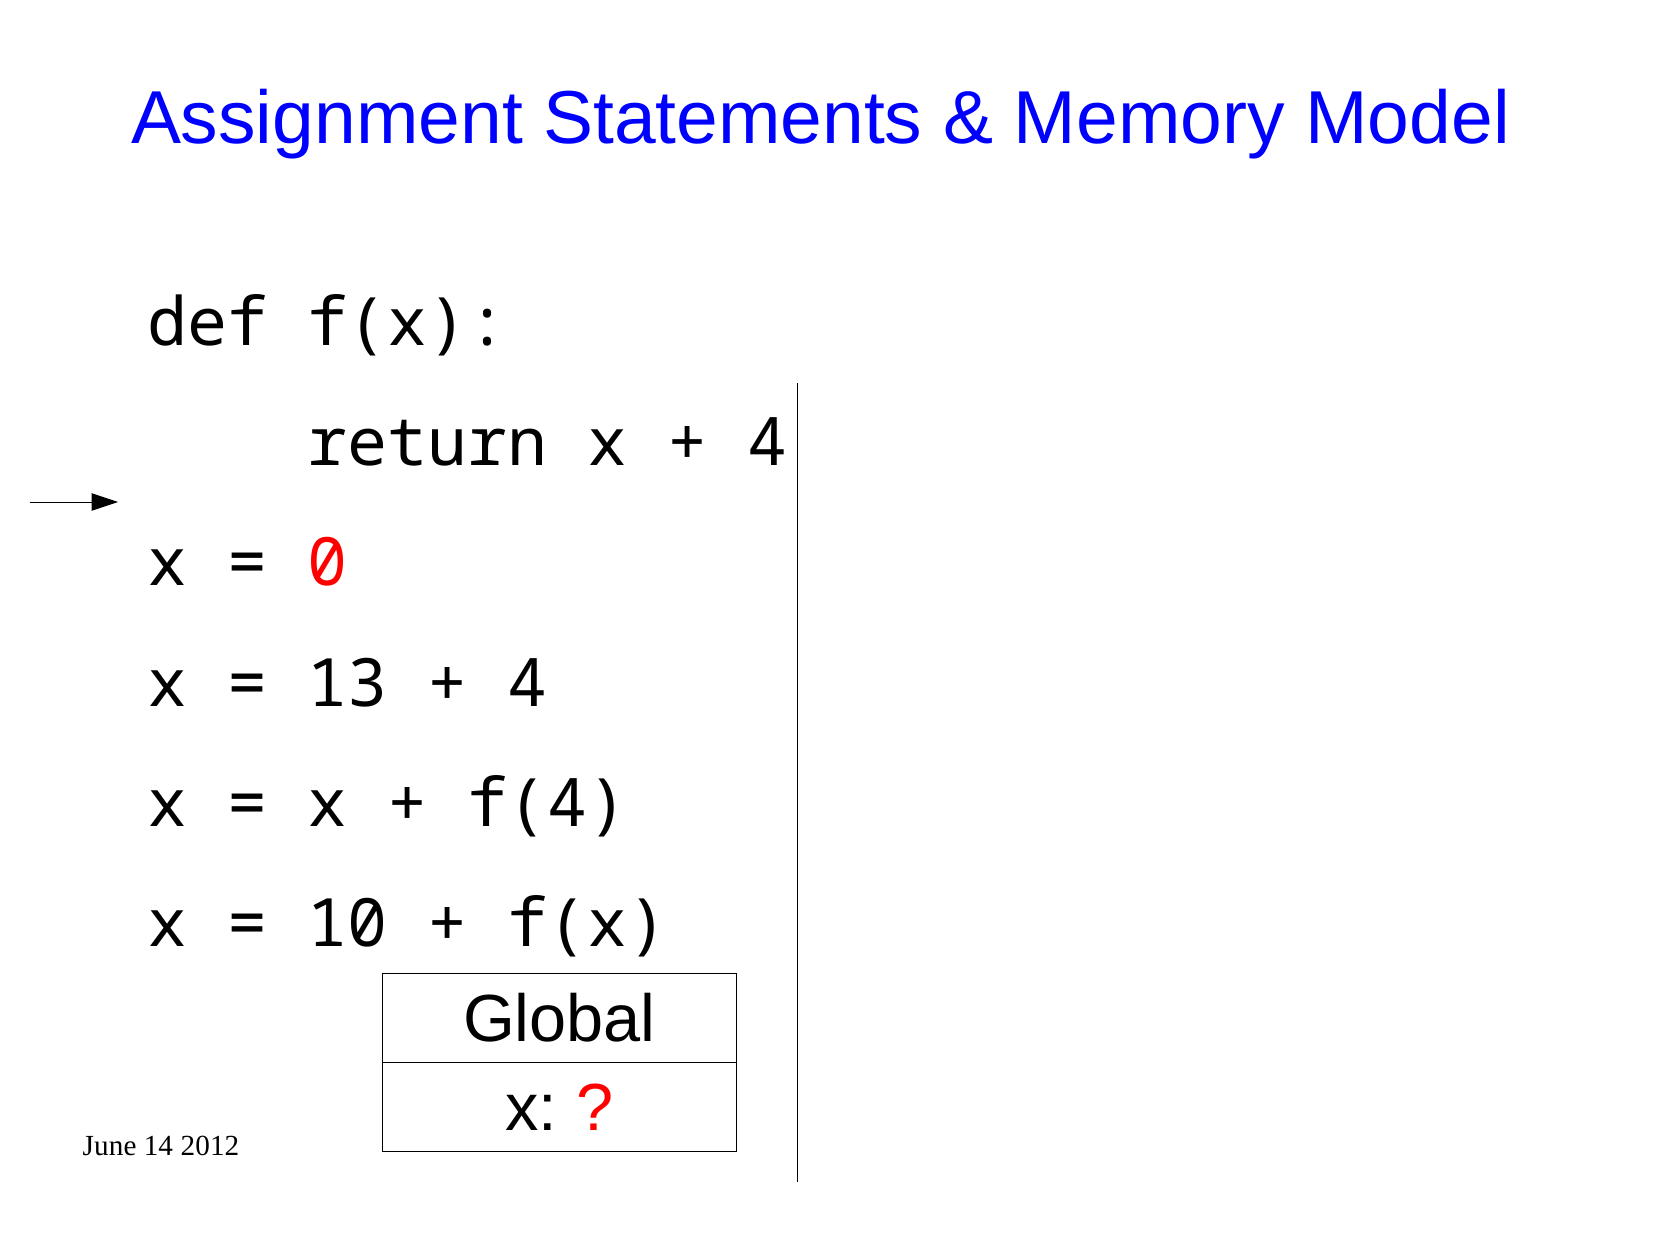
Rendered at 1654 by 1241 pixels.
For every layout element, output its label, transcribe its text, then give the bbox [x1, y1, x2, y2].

list def f(x): return x + 4 x = 0 x = 13 + 4 x = x + f(4) x = 10 + f(x) [76, 274, 1506, 822]
title Assignment Statements & Memory Model [76, 58, 1565, 178]
text_box x: ? [382, 1062, 737, 1152]
text_box Global [382, 973, 737, 1062]
